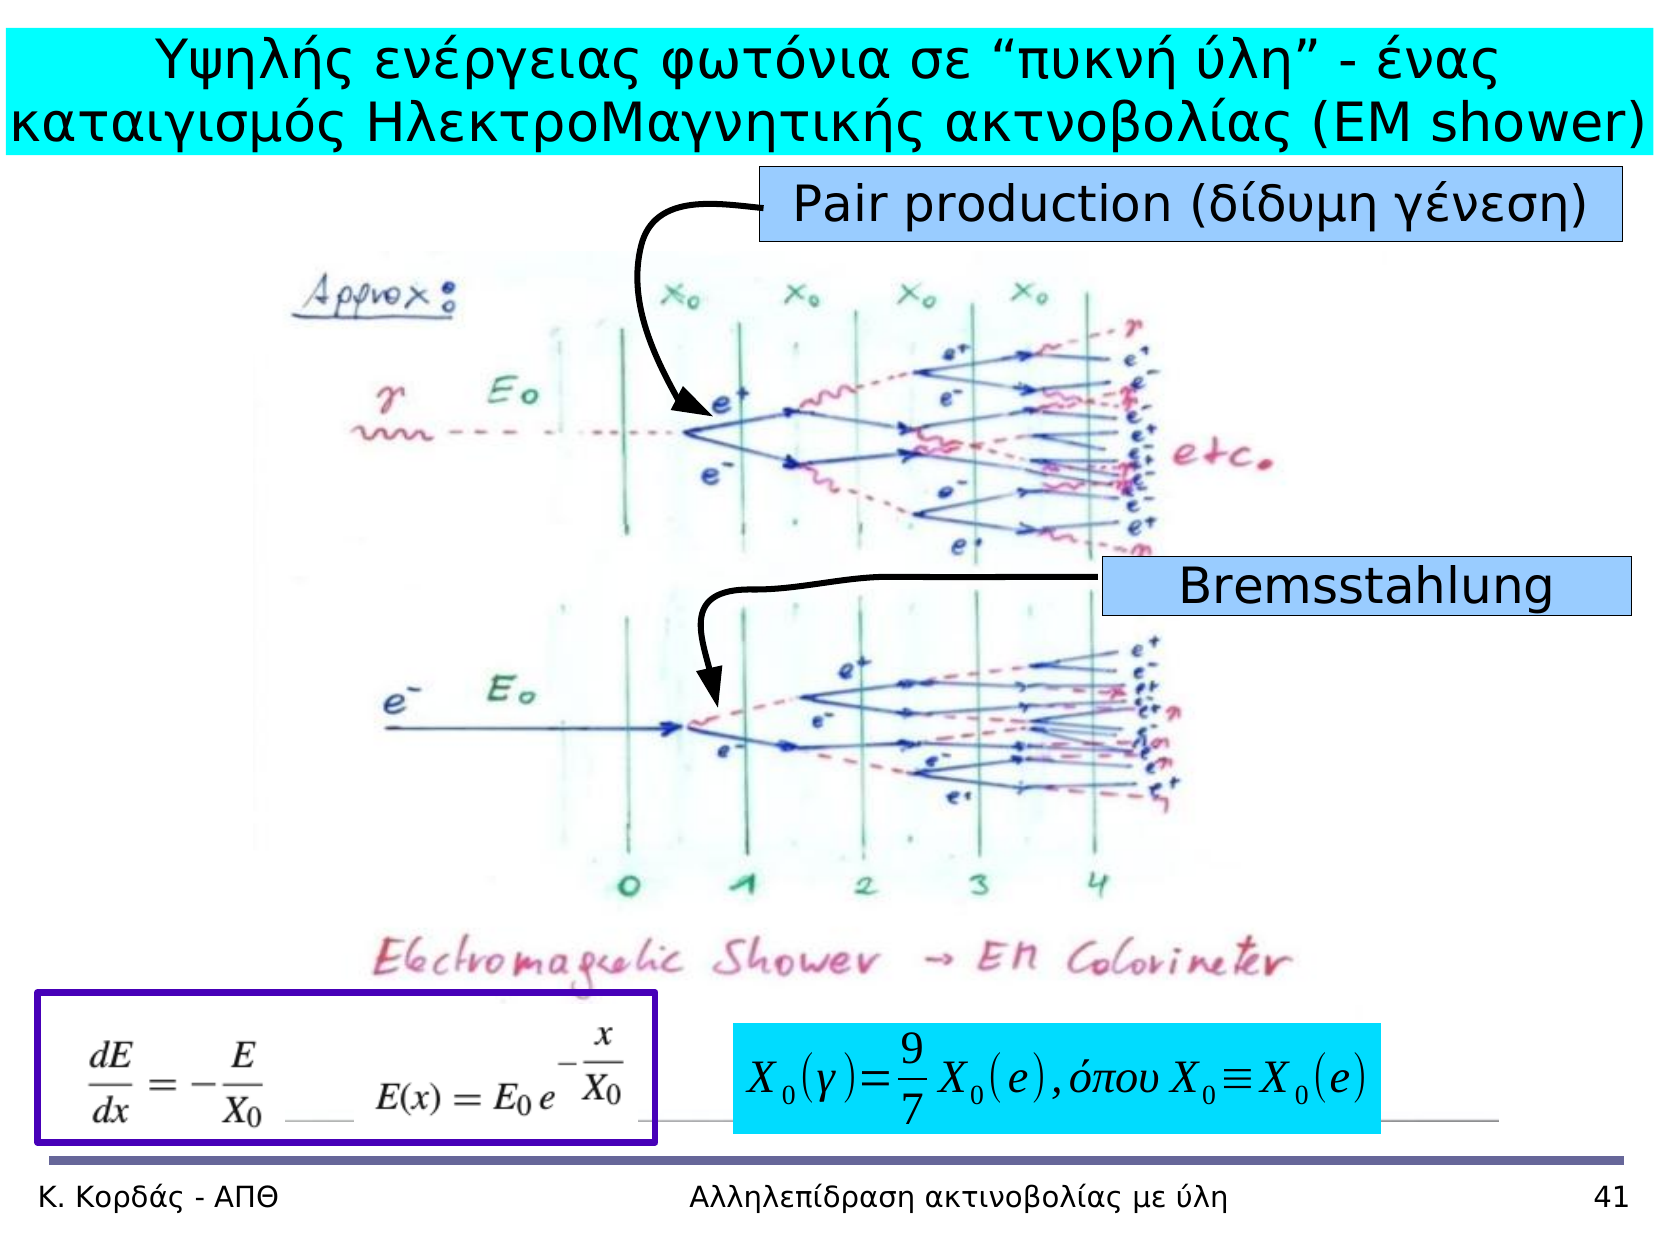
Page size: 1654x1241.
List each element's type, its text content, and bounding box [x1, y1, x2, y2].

picture [74, 996, 652, 1139]
chart [732, 1022, 1381, 1134]
text_box Bremsstahlung [1102, 556, 1632, 616]
picture [253, 251, 1499, 1122]
text_box Pair production (δίδυμη γένεση) [759, 166, 1623, 242]
title Υψηλής ενέργειας φωτόνια σε “πυκνή ύλη” - ένας καταιγισμός ΗλεκτροΜαγνητικής ακτνοβολίας (EM shower) [5, 27, 1654, 156]
